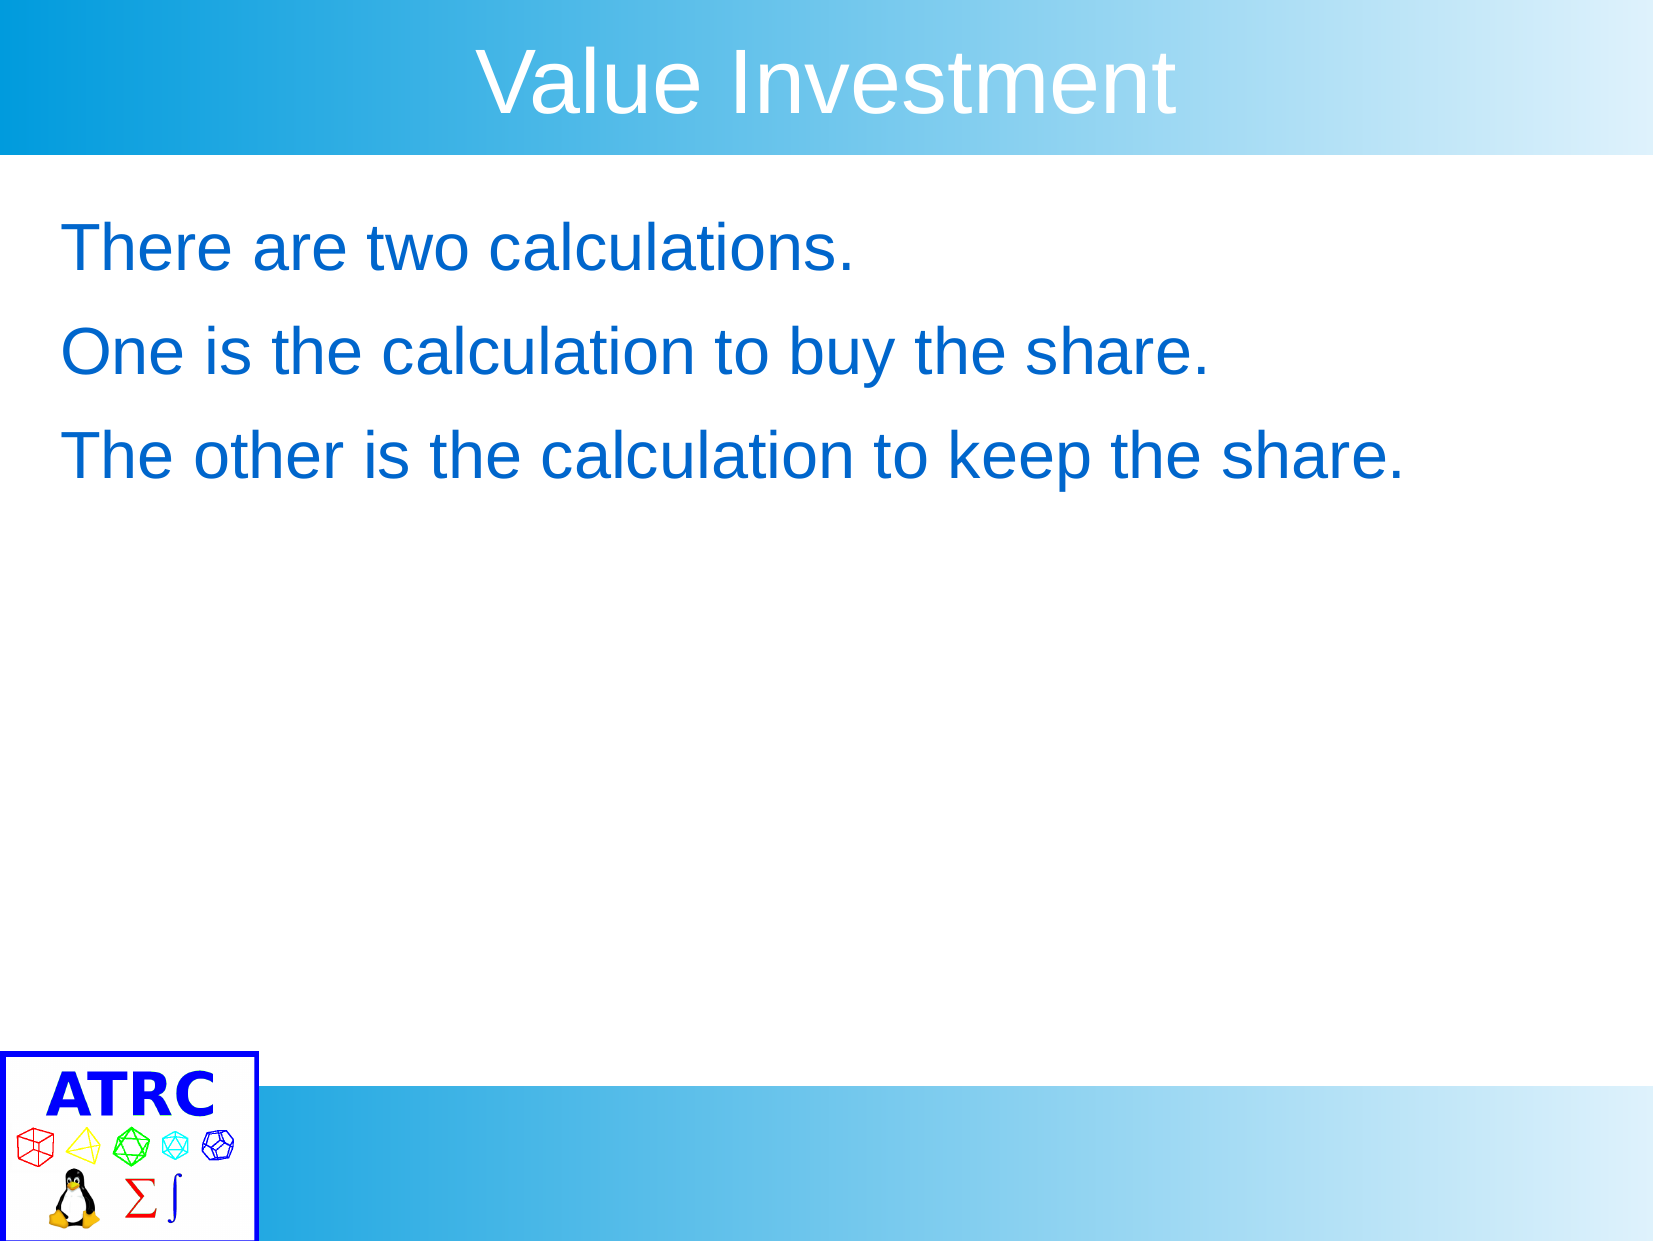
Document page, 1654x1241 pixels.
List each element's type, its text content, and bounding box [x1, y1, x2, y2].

picture [0, 1051, 259, 1241]
title Value Investment [82, 30, 1571, 135]
list There are two calculations. One is the calculation to buy the share. The other is the calculation to keep the share. [60, 210, 1549, 930]
